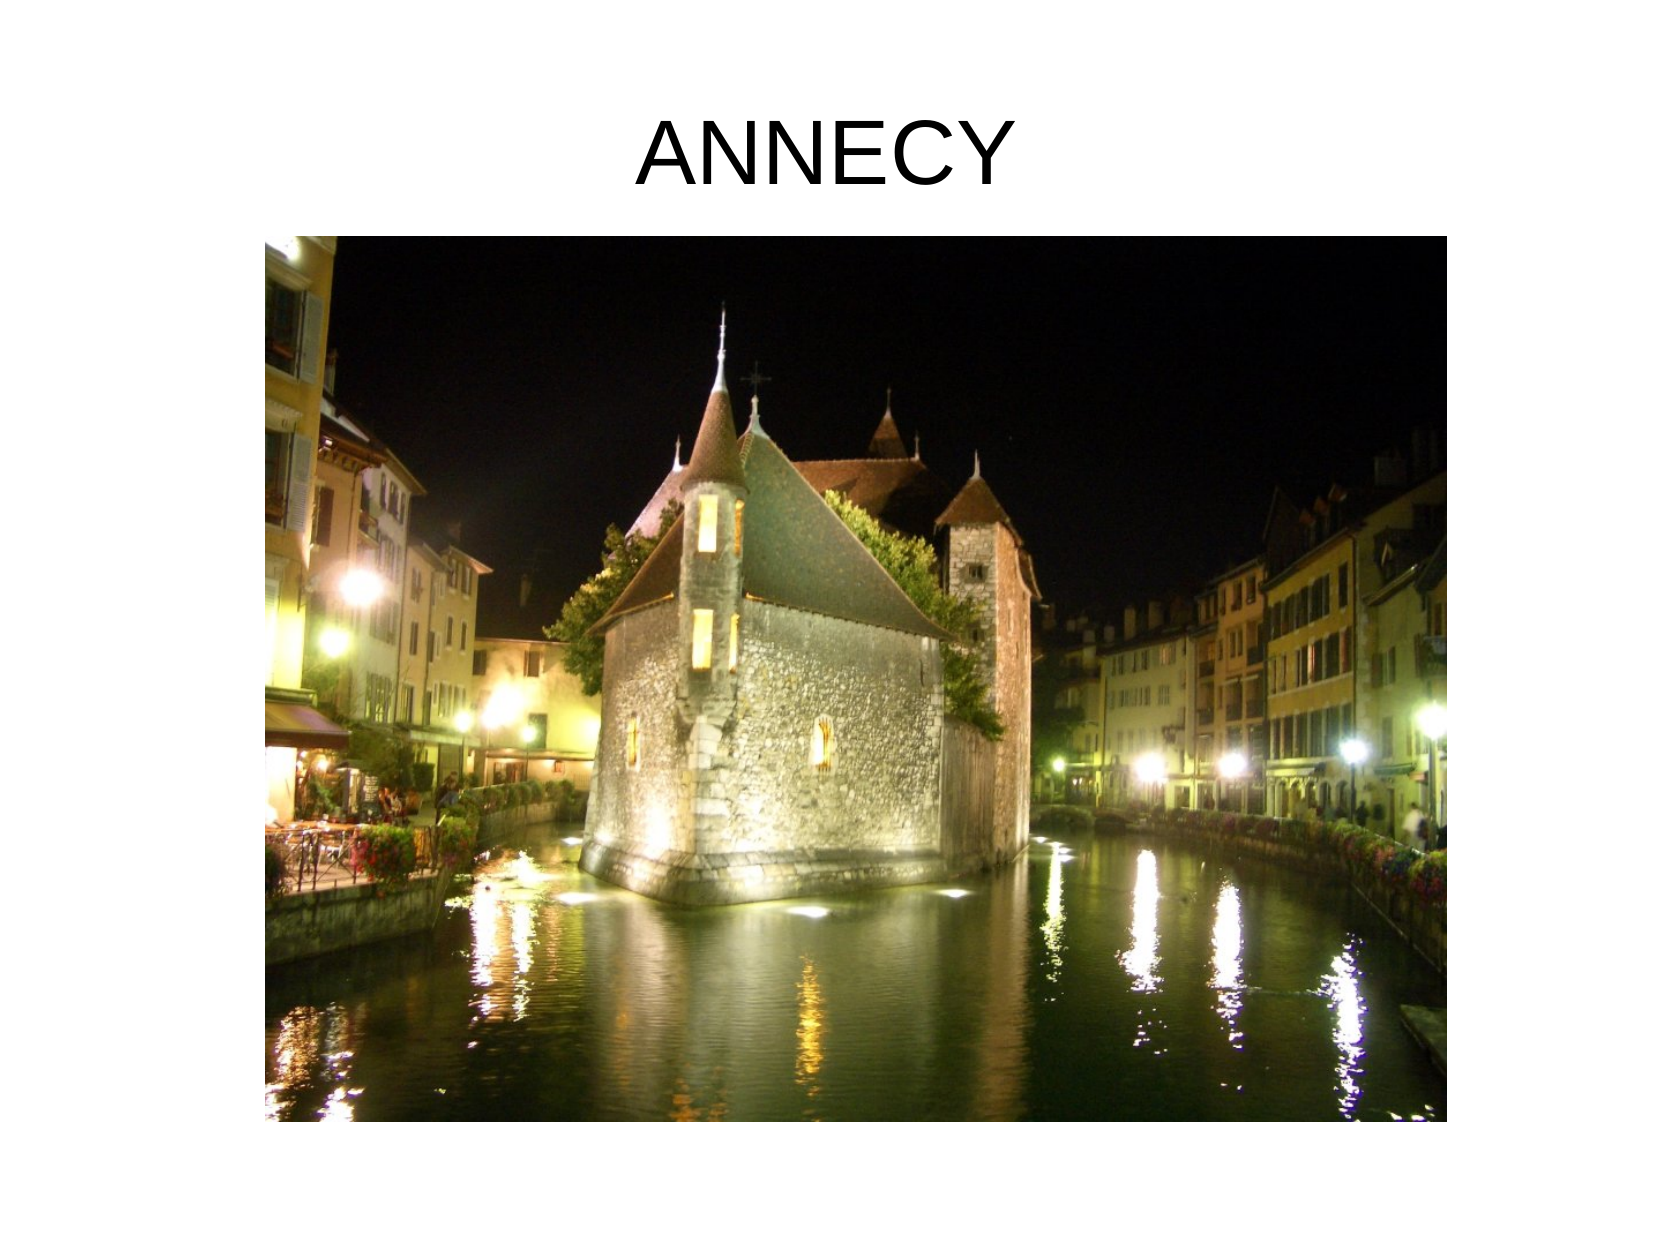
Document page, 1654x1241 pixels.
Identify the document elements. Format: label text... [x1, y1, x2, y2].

picture [265, 236, 1447, 1123]
title ANNECY [82, 56, 1571, 250]
